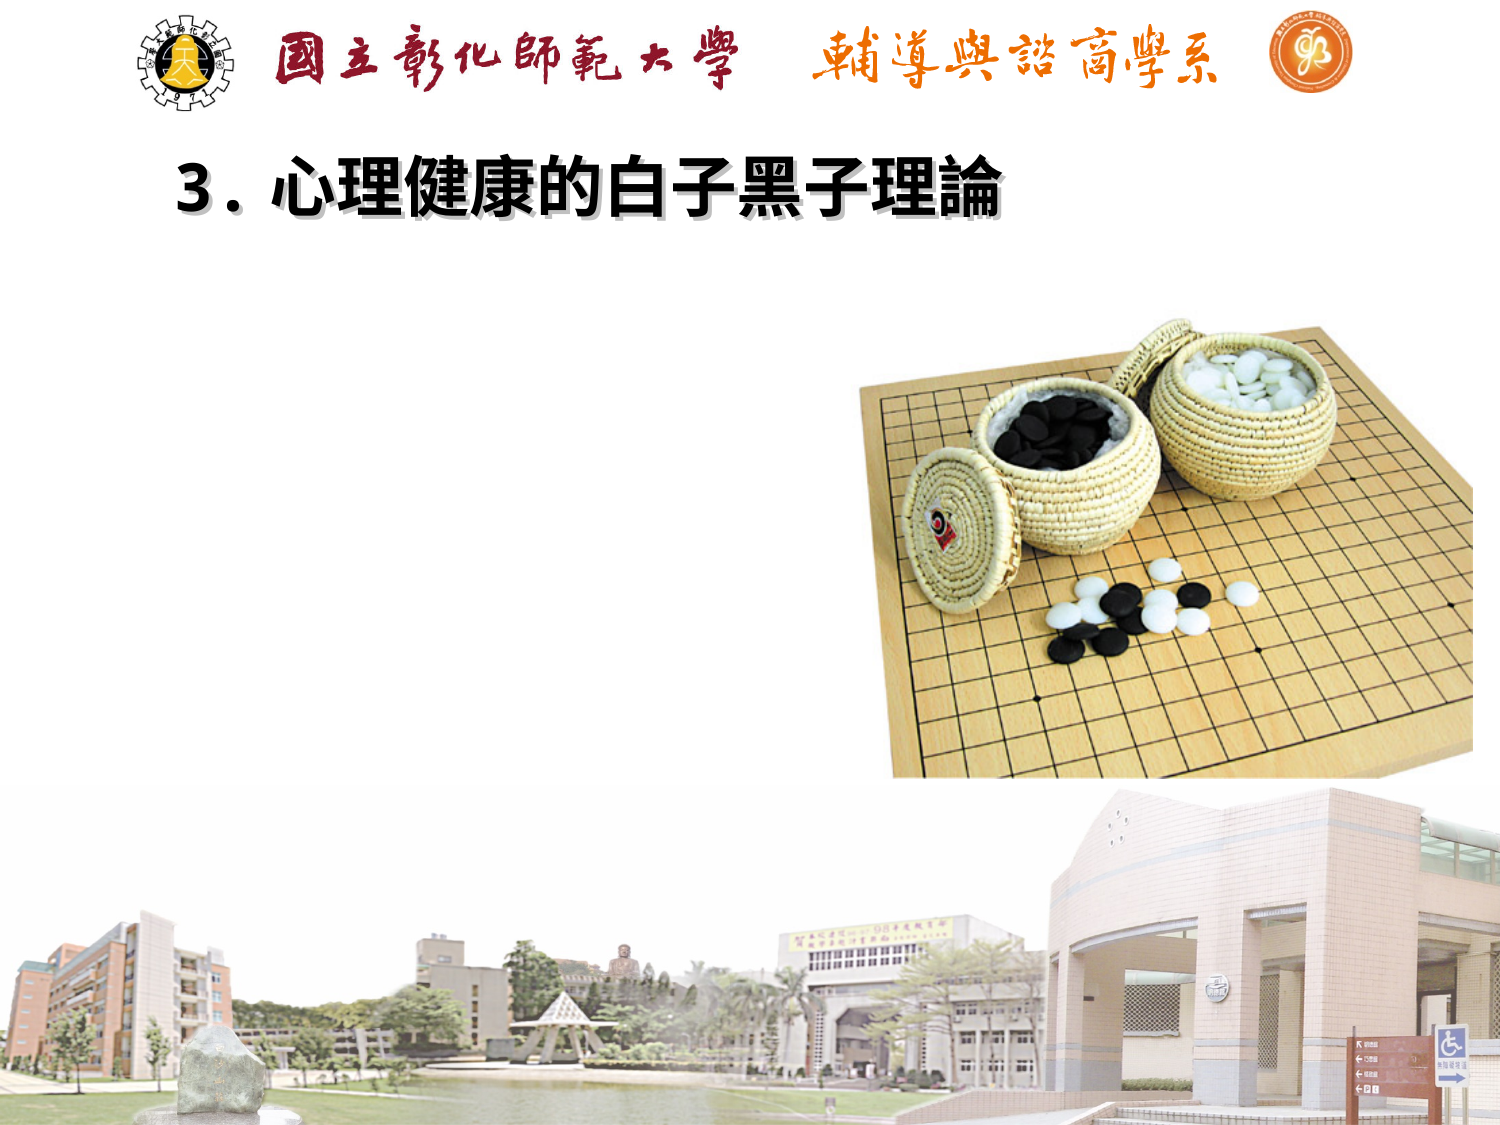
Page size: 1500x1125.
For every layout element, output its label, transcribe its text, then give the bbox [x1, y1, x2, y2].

list 3.心理健康的白子黑子理論 [64, 137, 1415, 958]
picture [797, 255, 1473, 780]
